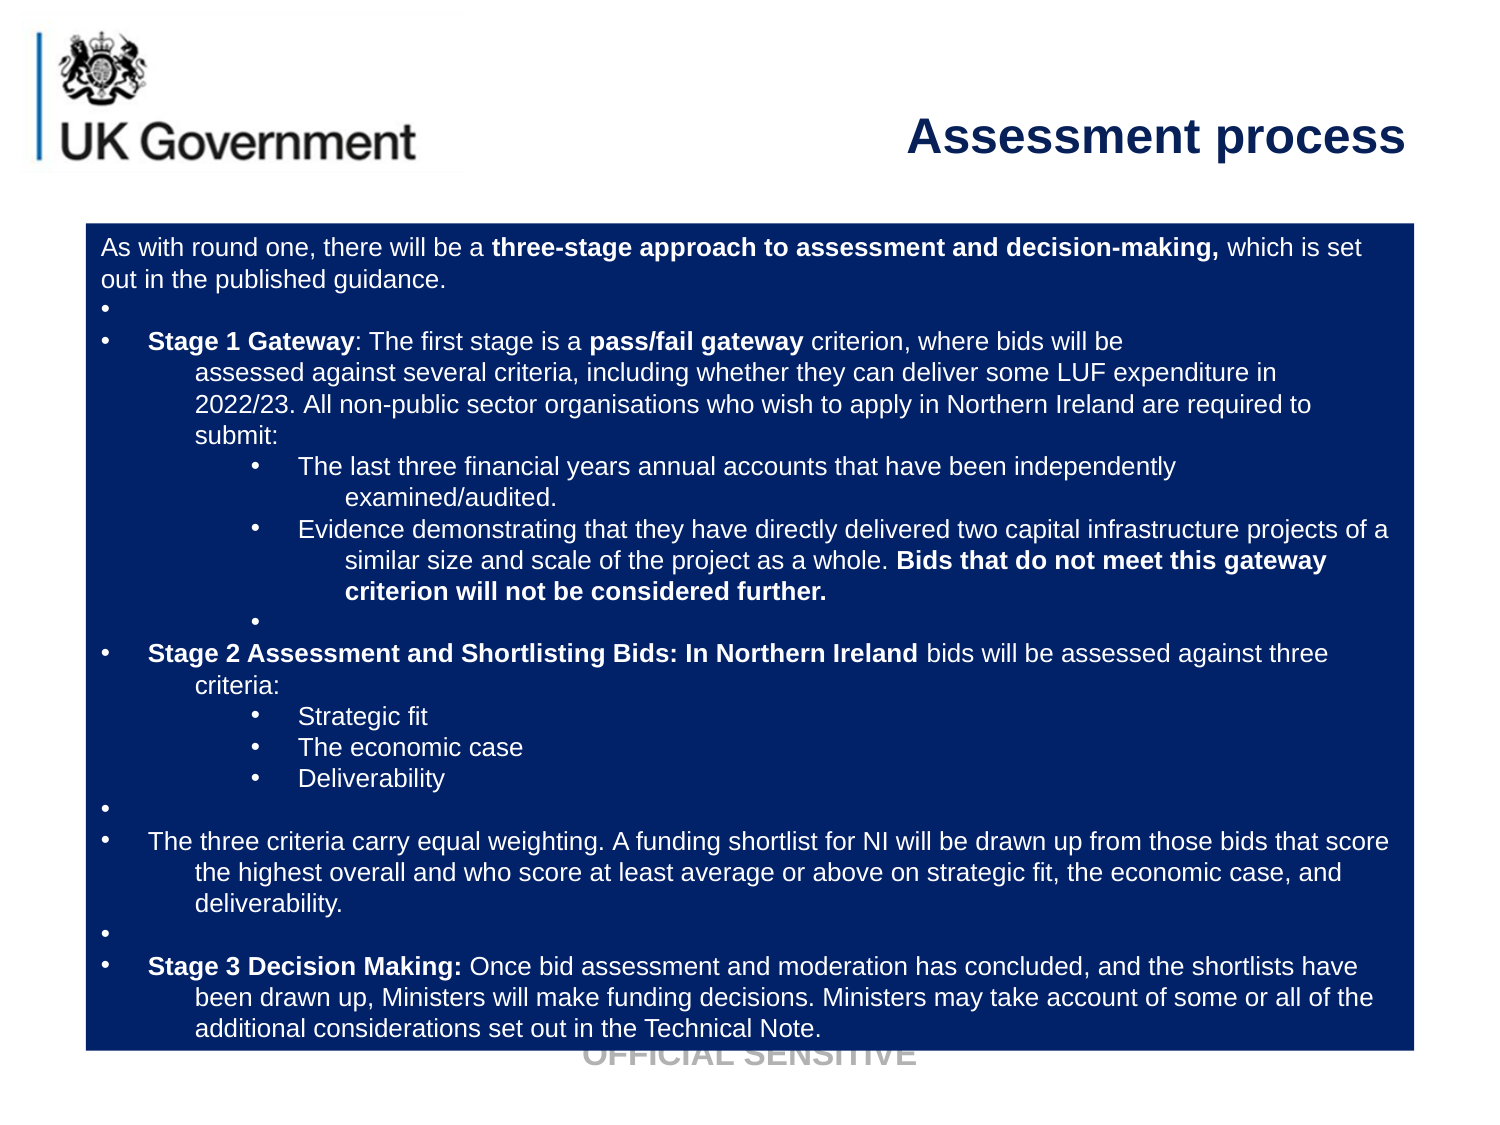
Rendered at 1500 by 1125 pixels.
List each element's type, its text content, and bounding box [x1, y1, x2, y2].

title Assessment process [891, 96, 1500, 173]
text_box As with round one, there will be a three-stage approach to assessment and decision-making, which is set out in the published guidance. Stage 1 Gateway: The first stage is a pass/fail gateway criterion, where bids will be assessed against several criteria, including whether they can deliver some LUF expenditure in 2022/23. All non-public sector organisations who wish to apply in Northern Ireland are required to submit: The last three financial years annual accounts that have been independently examined/audited. Evidence demonstrating that they have directly delivered two capital infrastructure projects of a similar size and scale of the project as a whole. Bids that do not meet this gateway criterion will not be considered further. Stage 2 Assessment and Shortlisting Bids: In Northern Ireland bids will be assessed against three criteria: Strategic fit The economic case Deliverability The three criteria carry equal weighting. A funding shortlist for NI will be drawn up from those bids that score the highest overall and who score at least average or above on strategic fit, the economic case, and deliverability. Stage 3 Decision Making: Once bid assessment and moderation has concluded, and the shortlists have been drawn up, Ministers will make funding decisions. Ministers may take account of some or all of the additional considerations set out in the Technical Note. [85, 223, 1415, 996]
picture [19, 0, 466, 173]
